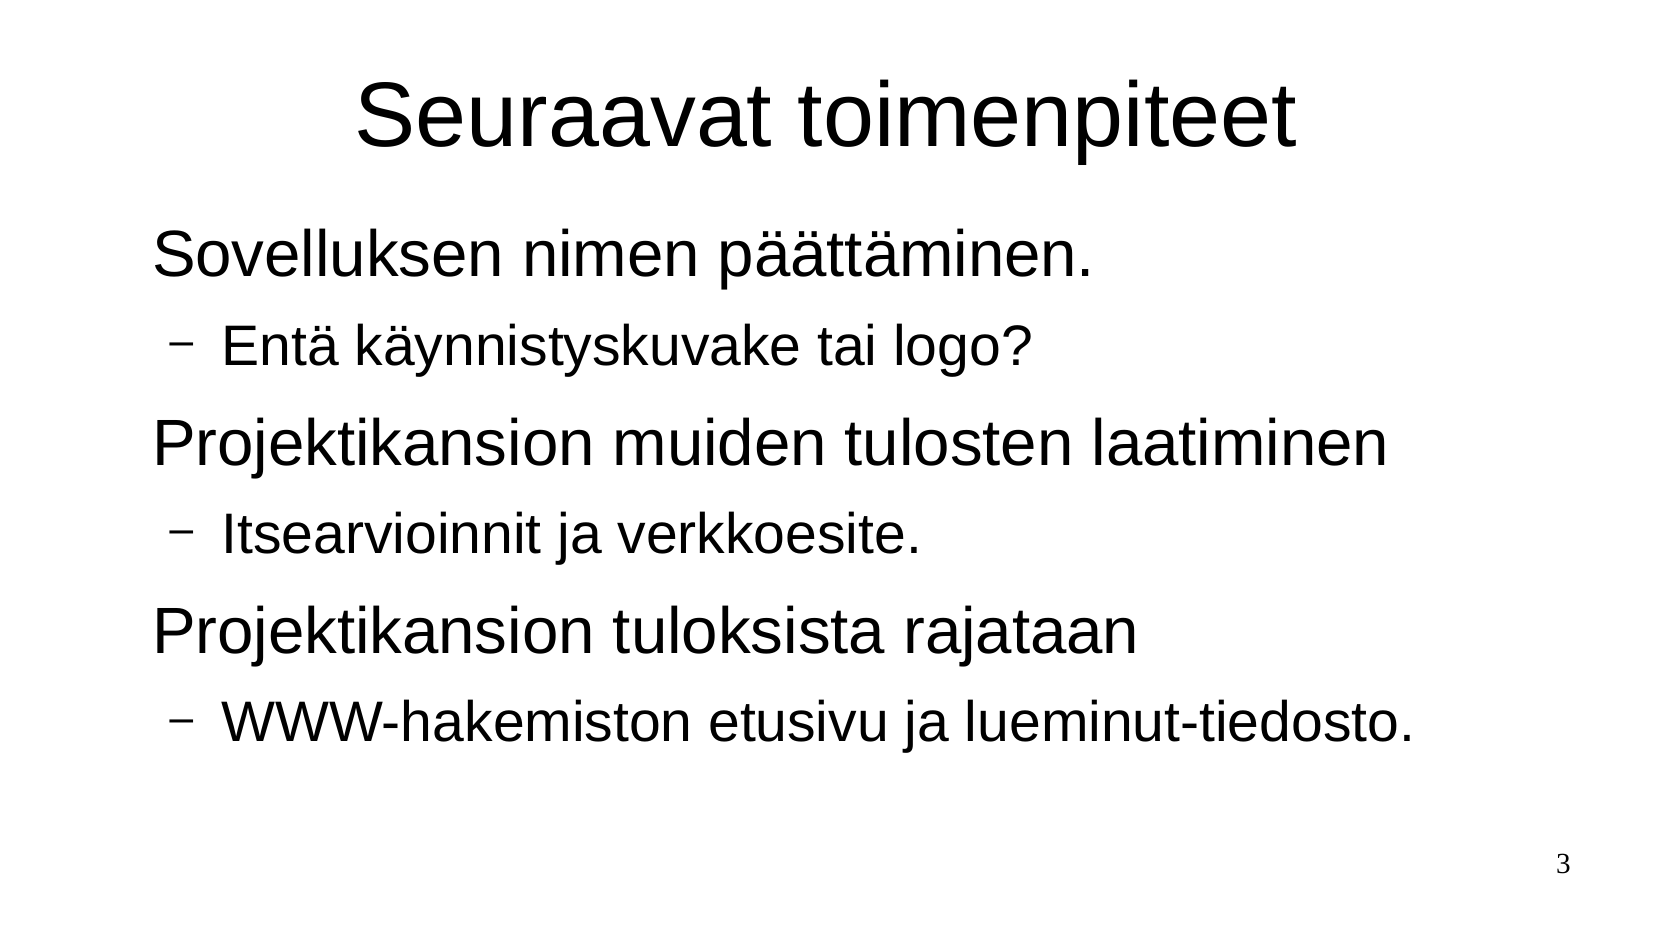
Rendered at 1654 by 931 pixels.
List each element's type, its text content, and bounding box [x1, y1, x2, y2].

title Seuraavat toimenpiteet [82, 37, 1571, 193]
list Sovelluksen nimen päättäminen. Entä käynnistyskuvake tai logo? Projektikansion muiden tulosten laatiminen Itsearvioinnit ja verkkoesite. Projektikansion tuloksista rajataan WWW-hakemiston etusivu ja lueminut-tiedosto. [82, 217, 1571, 758]
